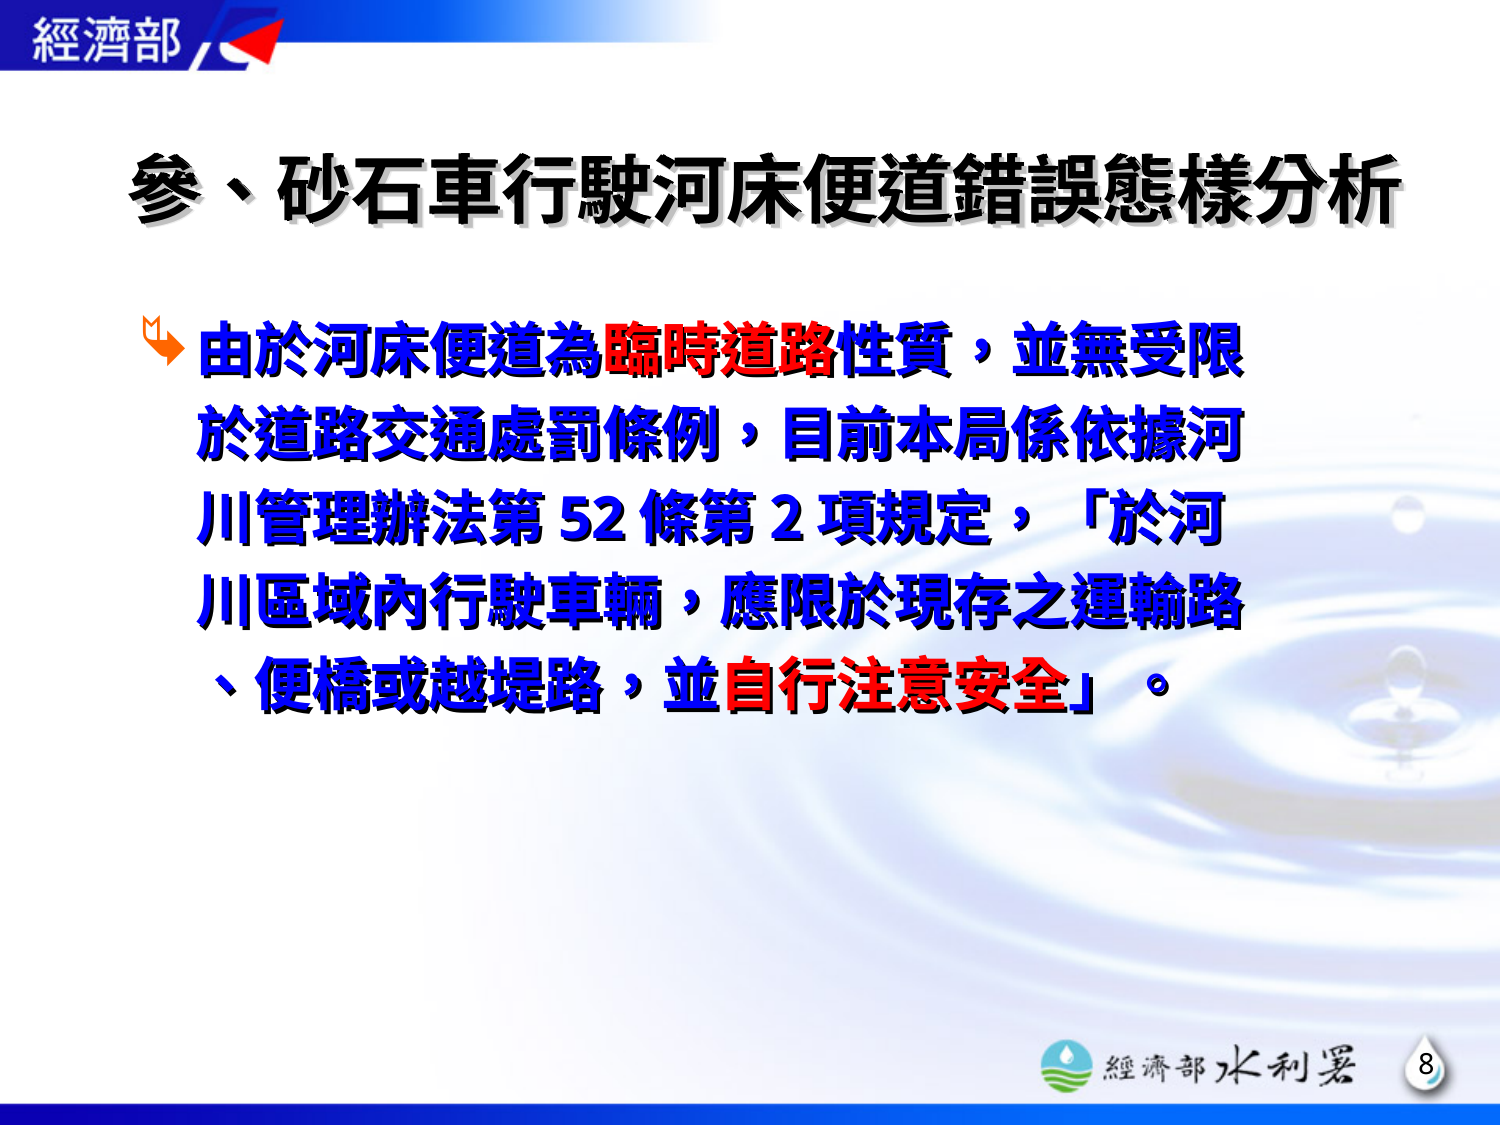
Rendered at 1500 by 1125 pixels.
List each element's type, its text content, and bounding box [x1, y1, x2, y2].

list 由於河床便道為臨時道路性質，並無受限於道路交通處罰條例，目前本局係依據河川管理辦法第52條第2項規定，「於河川區域內行駛車輛，應限於現存之運輸路、便橋或越堤路，並自行注意安全」。 [123, 290, 1294, 894]
text_box <編號> [1362, 1037, 1450, 1113]
picture [0, 0, 1500, 1125]
title 參、砂石車行駛河床便道錯誤態樣分析 [76, 137, 1452, 238]
